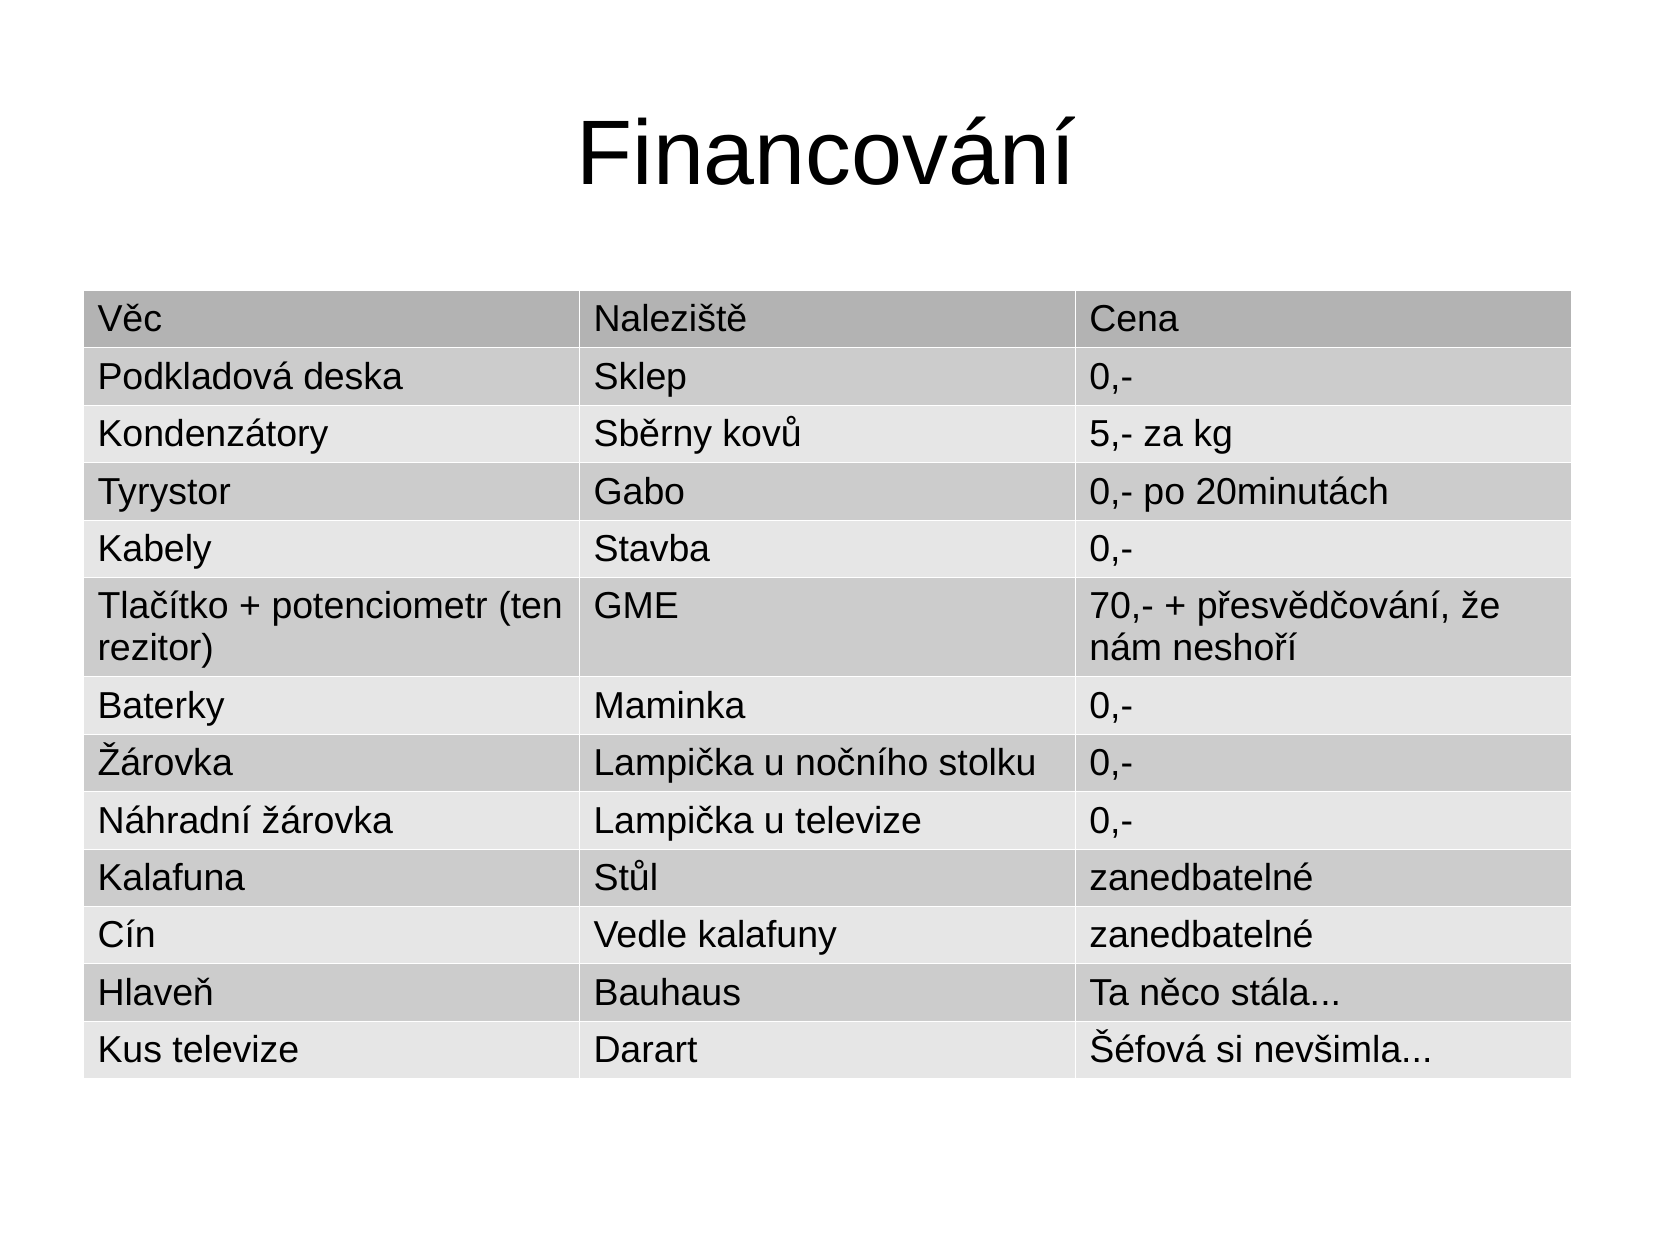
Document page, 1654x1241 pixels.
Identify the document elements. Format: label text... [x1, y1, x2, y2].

table_cell Náhradní žárovka [84, 792, 579, 849]
table_cell Darart [580, 1022, 1075, 1078]
table_cell Vedle kalafuny [580, 907, 1075, 963]
table_cell 0,- po 20minutách [1076, 463, 1571, 520]
table_cell Stůl [580, 850, 1075, 906]
table_cell Maminka [580, 677, 1075, 734]
table_header Cena [1076, 291, 1571, 347]
table_cell Podkladová deska [84, 348, 579, 405]
table_cell Kalafuna [84, 850, 579, 906]
table_cell Baterky [84, 677, 579, 734]
table_cell Gabo [580, 463, 1075, 520]
table_cell Lampička u nočního stolku [580, 735, 1075, 791]
table_cell 5,- za kg [1076, 406, 1571, 462]
table_cell Kondenzátory [84, 406, 579, 462]
table_cell Sklep [580, 348, 1075, 405]
table_cell 0,- [1076, 521, 1571, 577]
table_header Naleziště [580, 291, 1075, 347]
table_cell Lampička u televize [580, 792, 1075, 849]
table_cell 70,- + přesvědčování, že nám neshoří [1076, 578, 1571, 676]
table_cell Cín [84, 907, 579, 963]
table_cell Kabely [84, 521, 579, 577]
table_cell Kus televize [84, 1022, 579, 1078]
table_cell Sběrny kovů [580, 406, 1075, 462]
table_cell 0,- [1076, 348, 1571, 405]
table_cell GME [580, 578, 1075, 676]
table_cell zanedbatelné [1076, 850, 1571, 906]
table_cell Šéfová si nevšimla... [1076, 1022, 1571, 1078]
table_header Věc [84, 291, 579, 347]
table_cell zanedbatelné [1076, 907, 1571, 963]
table_cell Bauhaus [580, 964, 1075, 1021]
table_cell Žárovka [84, 735, 579, 791]
table_cell 0,- [1076, 735, 1571, 791]
title Financování [82, 49, 1571, 257]
table_cell 0,- [1076, 792, 1571, 849]
table_cell Stavba [580, 521, 1075, 577]
table_cell 0,- [1076, 677, 1571, 734]
table_cell Tyrystor [84, 463, 579, 520]
table_cell Hlaveň [84, 964, 579, 1021]
table_cell Tlačítko + potenciometr (ten rezitor) [84, 578, 579, 676]
table_cell Ta něco stála... [1076, 964, 1571, 1021]
